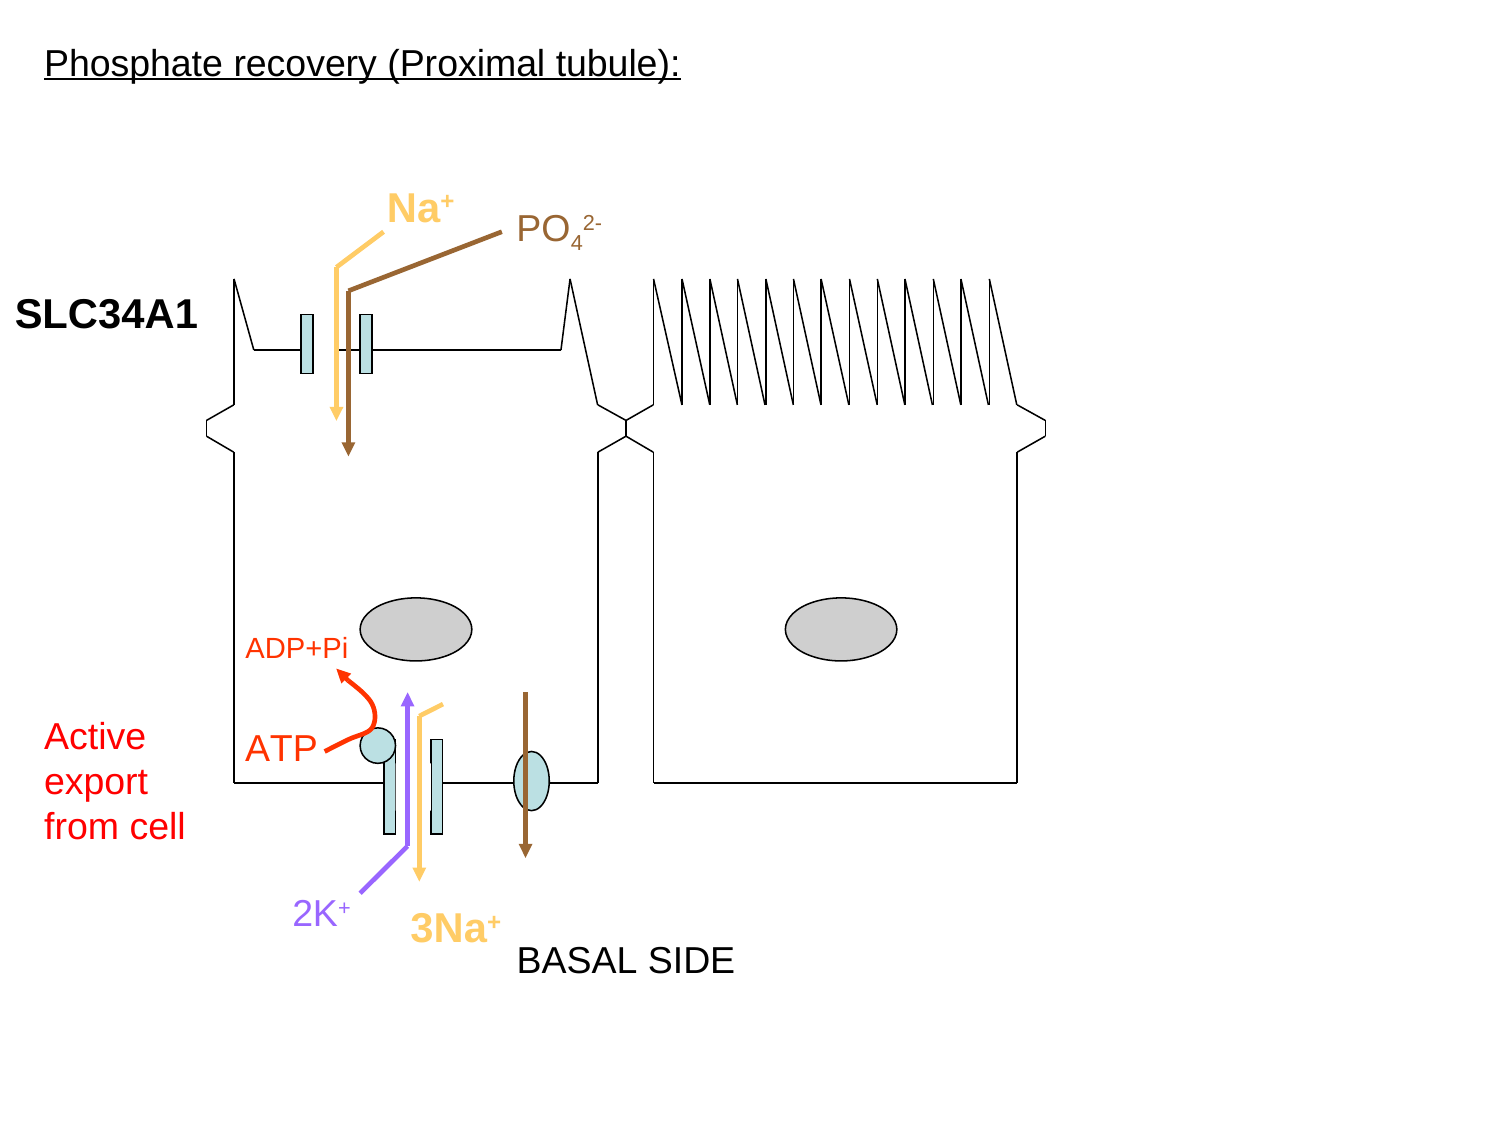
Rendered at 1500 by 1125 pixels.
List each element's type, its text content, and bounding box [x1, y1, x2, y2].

text_box Active export from cell [29, 704, 219, 855]
text_box Phosphate recovery (Proximal tubule): [29, 30, 810, 92]
text_box [528, 751, 550, 811]
text_box ATP [230, 716, 349, 777]
text_box ADP+Pi [230, 621, 364, 672]
text_box [785, 597, 897, 661]
text_box [301, 314, 334, 374]
text_box 3Na+ [395, 893, 538, 959]
text_box [422, 739, 443, 835]
text_box [362, 597, 472, 661]
text_box [513, 755, 523, 807]
text_box SLC34A1 [0, 278, 231, 345]
text_box BASAL SIDE [501, 928, 1070, 990]
text_box PO42- [501, 196, 656, 263]
text_box [410, 763, 417, 811]
text_box [360, 314, 372, 374]
text_box Na+ [372, 172, 491, 239]
text_box 2K+ [277, 881, 373, 942]
text_box [360, 727, 405, 835]
